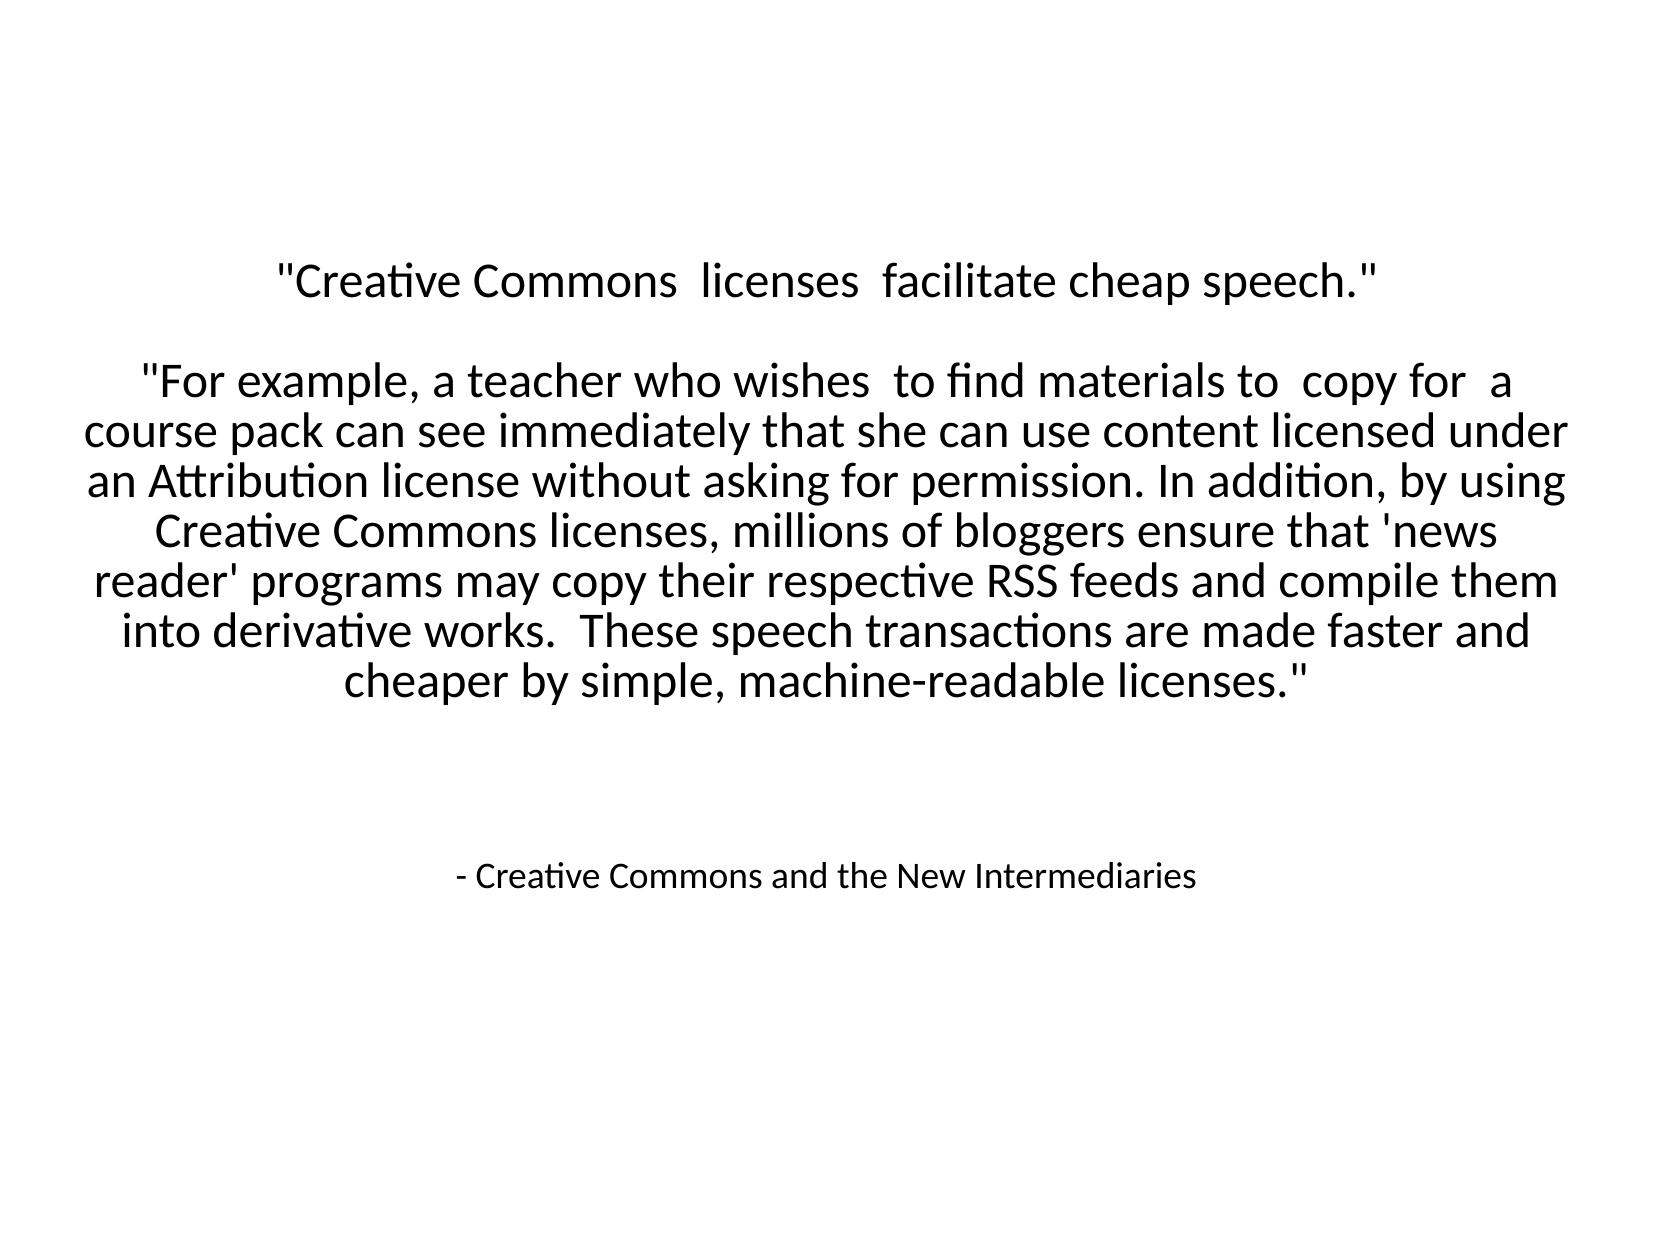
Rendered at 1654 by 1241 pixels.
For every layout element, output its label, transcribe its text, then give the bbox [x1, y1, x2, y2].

subtitle "Creative Commons licenses facilitate cheap speech." "For example, a teacher who wishes to find materials to copy for a course pack can see immediately that she can use content licensed under an Attribution license without asking for permission. In addition, by using Creative Commons licenses, millions of bloggers ensure that 'news reader' programs may copy their respective RSS feeds and compile them into derivative works. These speech transactions are made faster and cheaper by simple, machine-readable licenses." - Creative Commons and the New Intermediaries [82, 56, 1571, 1102]
